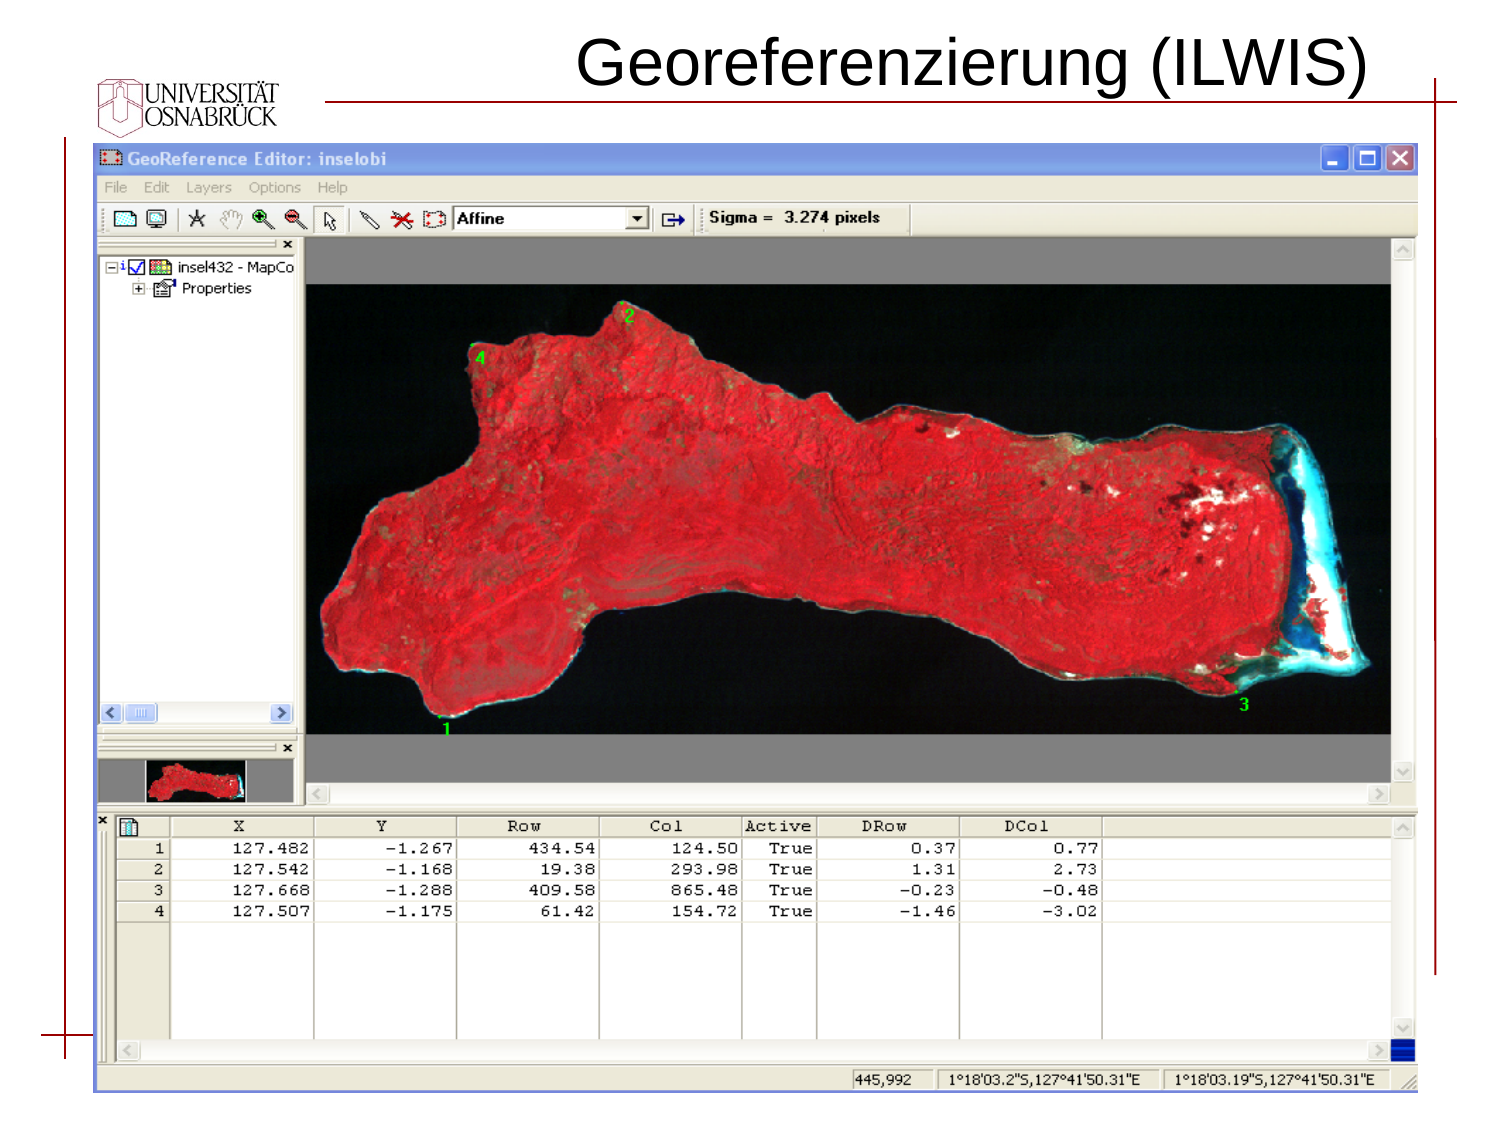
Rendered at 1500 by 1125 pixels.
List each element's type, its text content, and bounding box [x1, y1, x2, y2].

picture [97, 79, 279, 138]
picture [93, 143, 1418, 1093]
title Georeferenzierung (ILWIS) [561, 0, 1461, 125]
